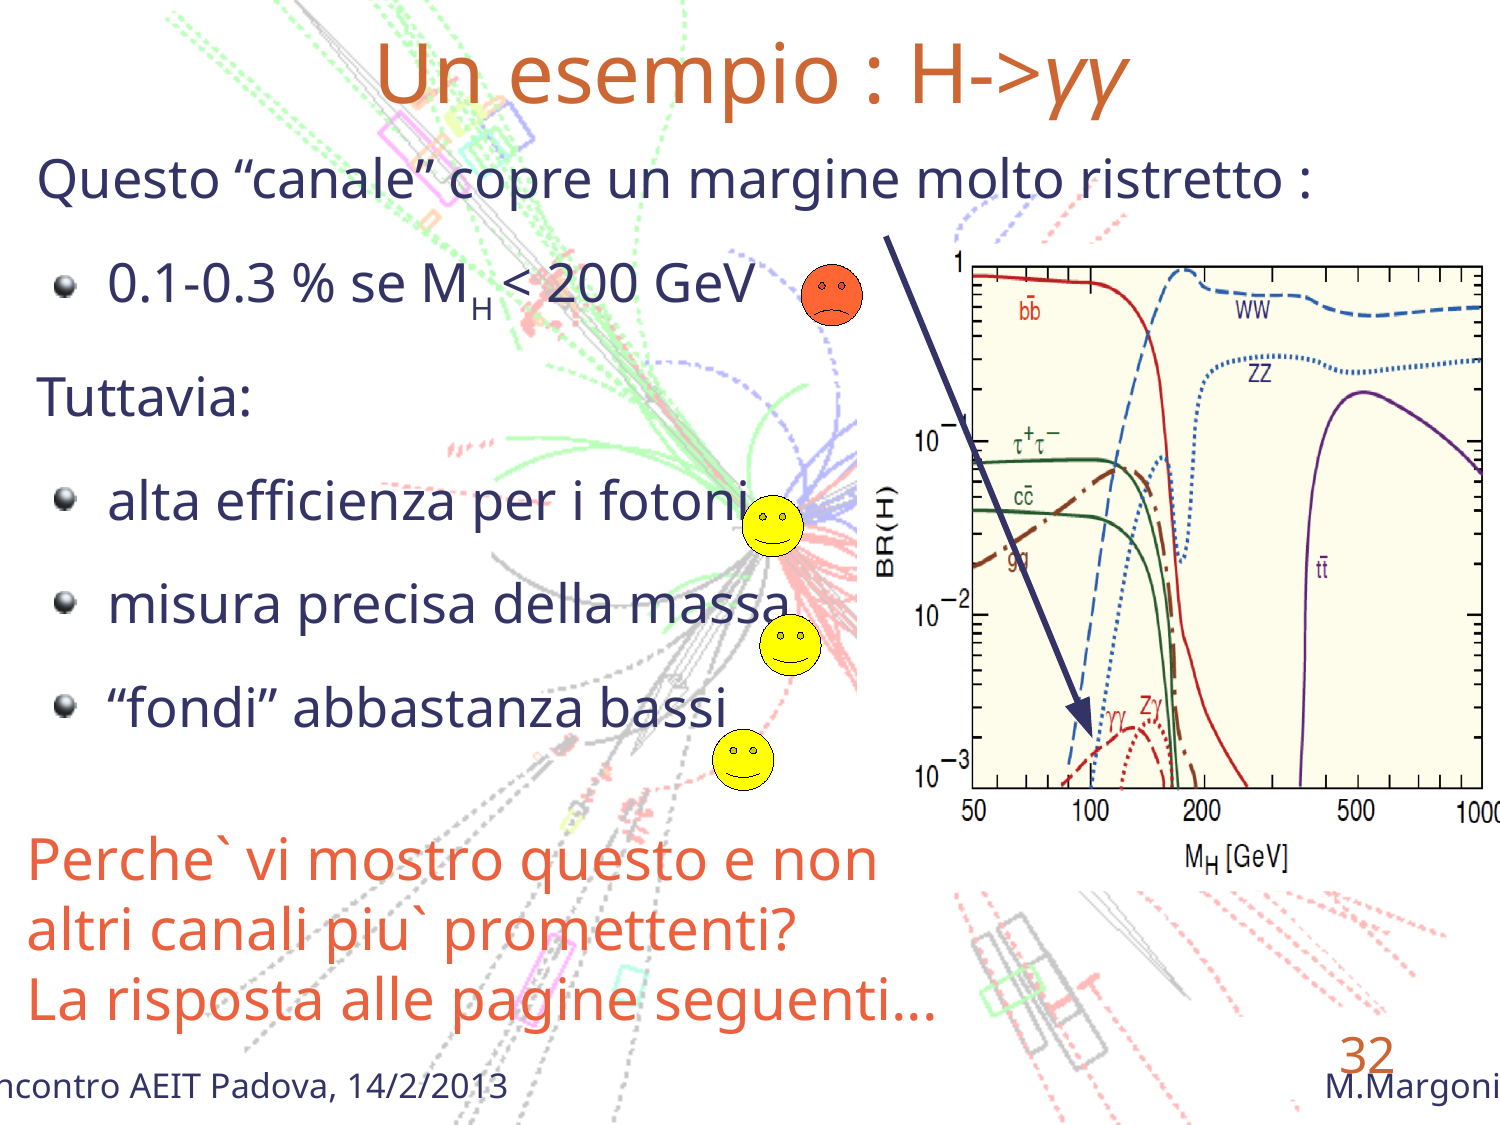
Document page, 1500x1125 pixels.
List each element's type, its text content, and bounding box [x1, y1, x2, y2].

text_box [712, 729, 774, 791]
list Questo “canale” copre un margine molto ristretto : 0.1-0.3 % se MH < 200 GeV Tuttavia: alta efficienza per i fotoni misura precisa della massa “fondi” abbastanza bassi [36, 140, 1387, 977]
text_box [742, 495, 804, 557]
picture [0, 0, 1500, 1125]
text_box [759, 614, 822, 676]
text_box Perche` vi mostro questo e non altri canali piu` promettenti? La risposta alle pagine seguenti... [11, 814, 987, 1040]
text_box [801, 264, 863, 326]
title Un esempio : H->γγ [37, 7, 1463, 137]
